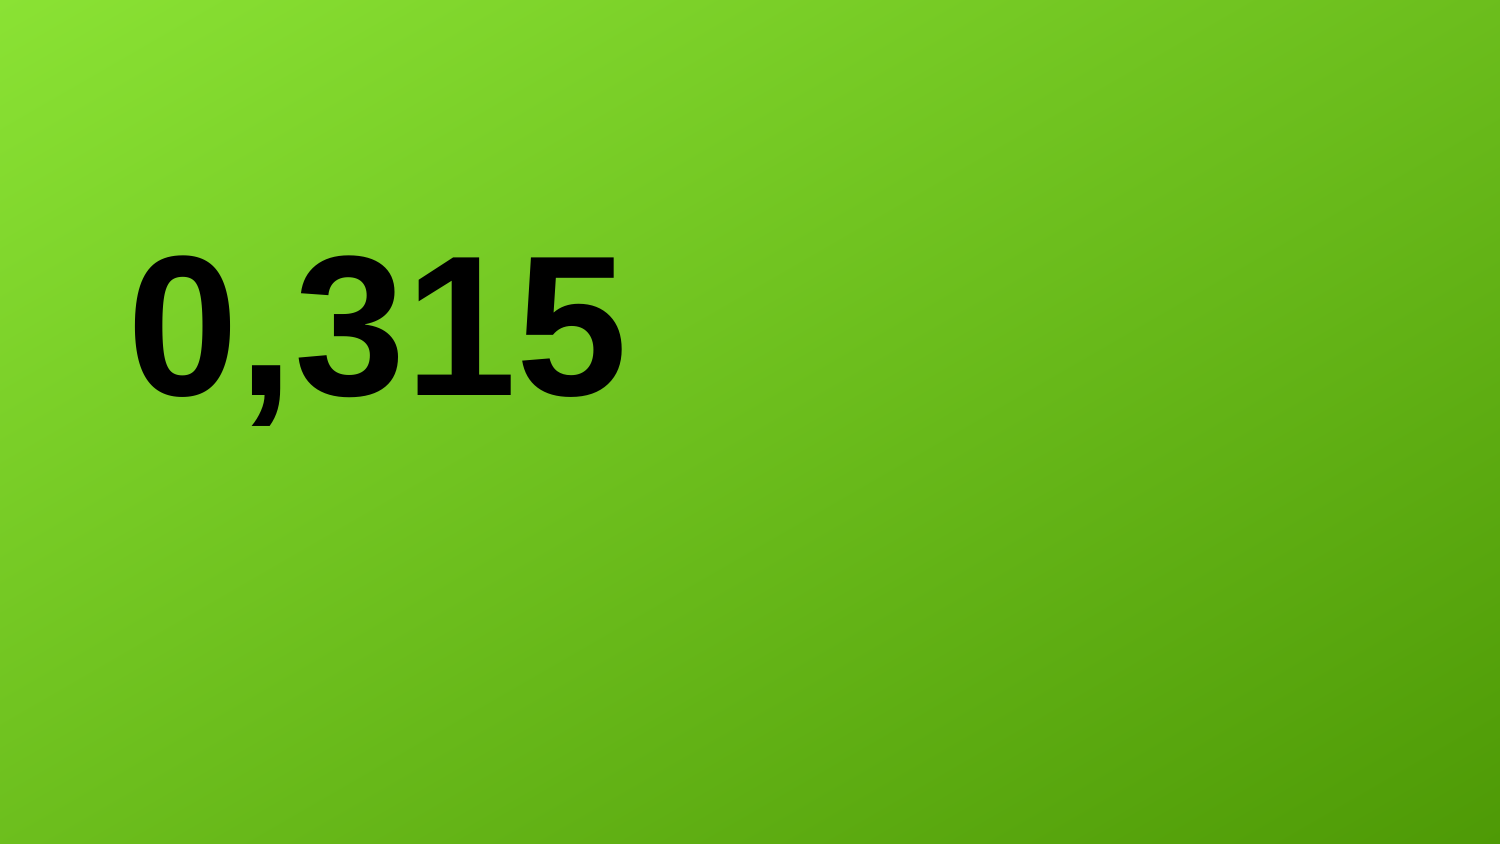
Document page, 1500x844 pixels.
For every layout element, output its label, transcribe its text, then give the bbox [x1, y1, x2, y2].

title 0,315 [112, 259, 1388, 451]
